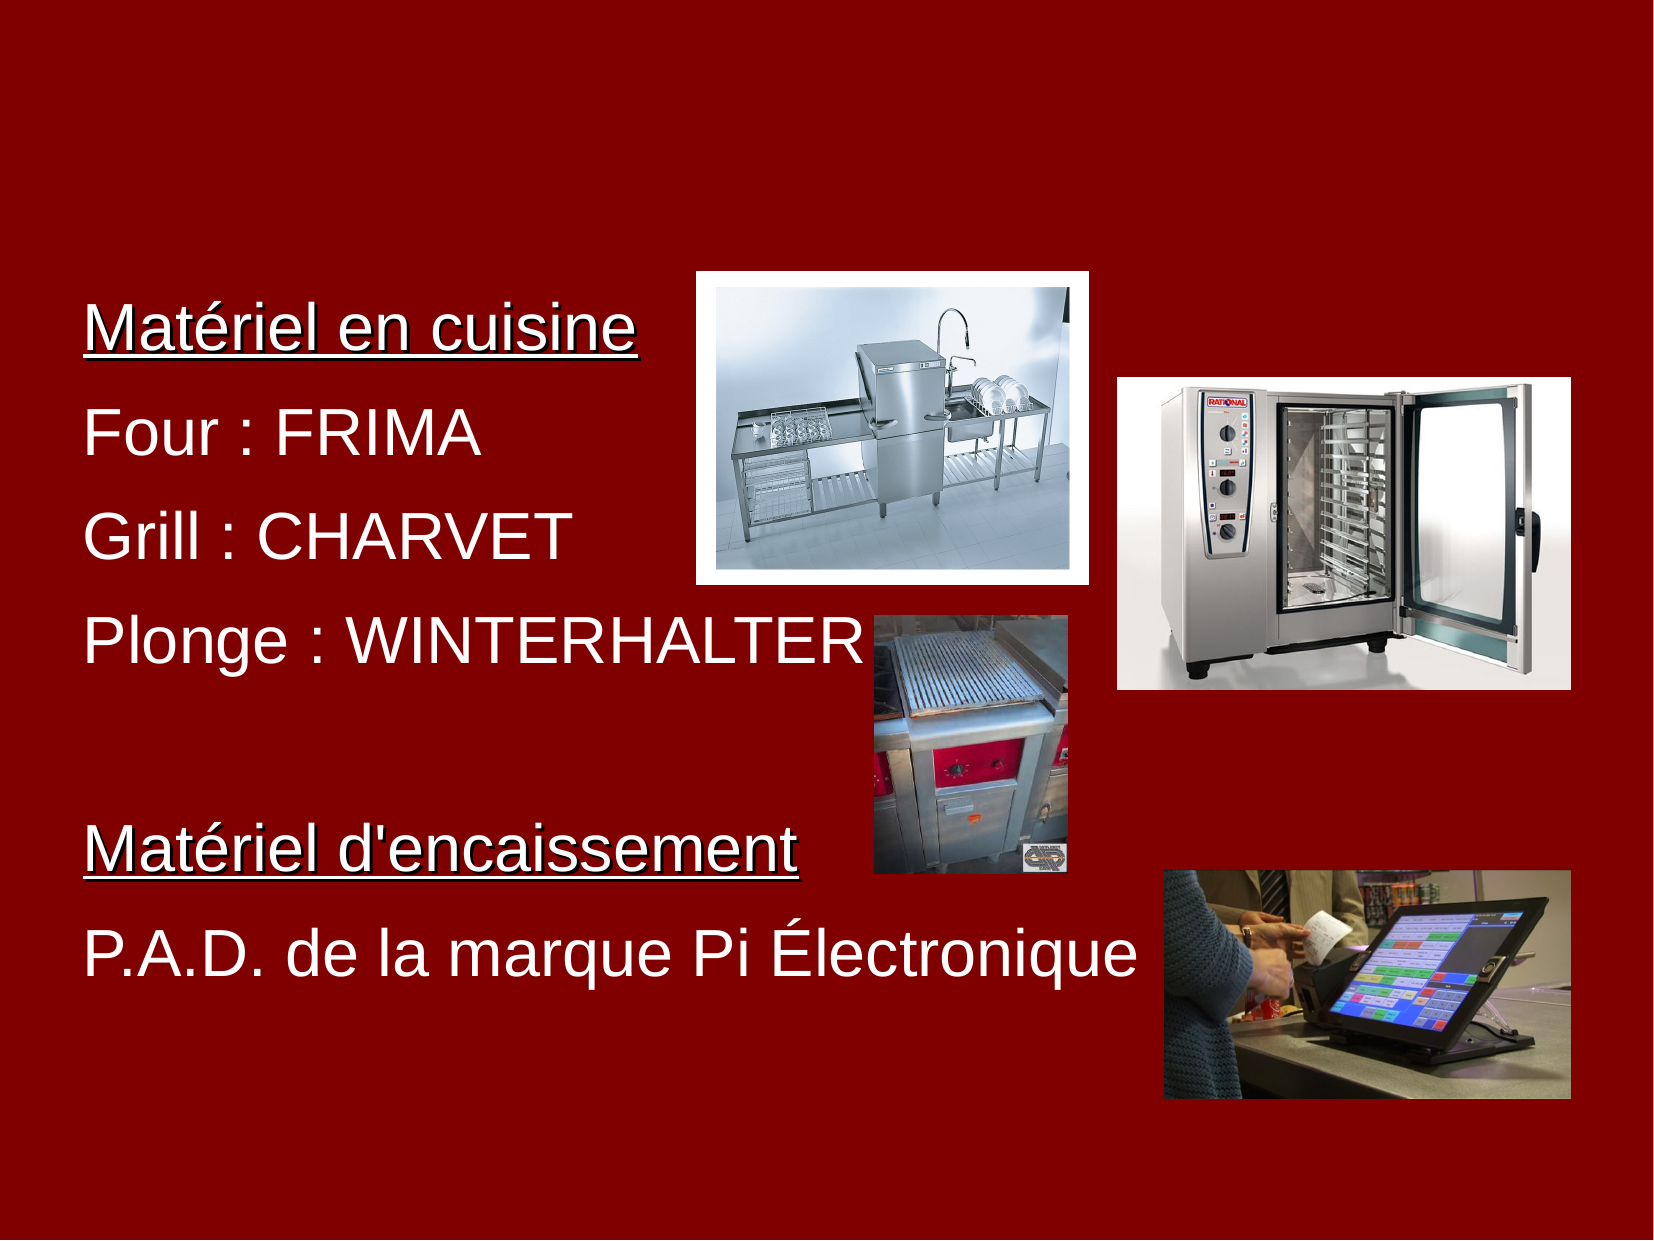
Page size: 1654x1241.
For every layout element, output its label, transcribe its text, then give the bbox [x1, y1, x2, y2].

picture [874, 615, 1068, 875]
list Matériel en cuisine Four : FRIMA Grill : CHARVET Plonge : WINTERHALTER Matériel d'encaissement P.A.D. de la marque Pi Électronique [82, 290, 1571, 1010]
picture [1164, 870, 1571, 1099]
picture [1117, 377, 1571, 690]
picture [696, 271, 1089, 585]
